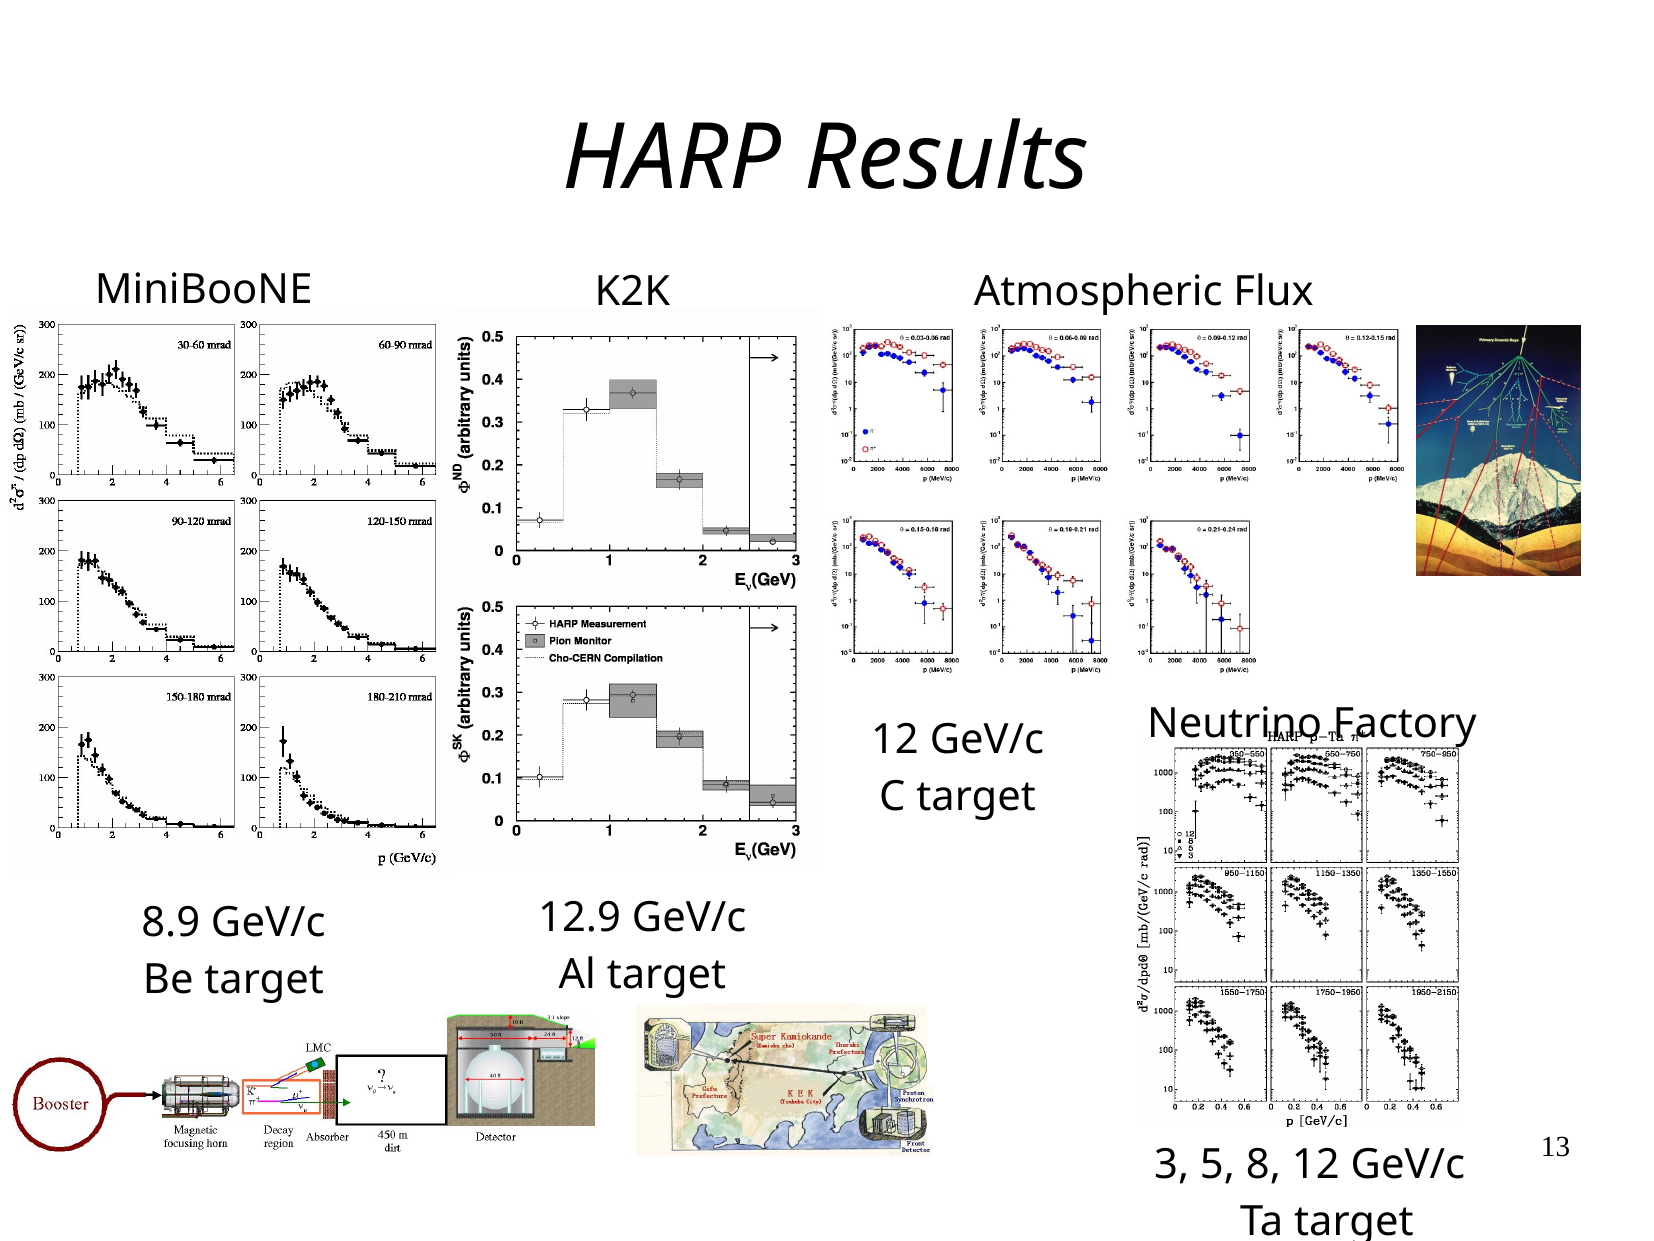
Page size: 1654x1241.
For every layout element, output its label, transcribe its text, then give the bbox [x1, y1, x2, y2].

text_box MiniBooNE [80, 251, 338, 308]
picture [1137, 751, 1459, 1127]
text_box Neutrino Factory [1132, 685, 1506, 751]
picture [7, 307, 1581, 878]
picture [12, 1011, 596, 1153]
text_box Atmospheric Flux [958, 253, 1312, 319]
text_box 12 GeV/c C target [849, 701, 1066, 817]
picture [636, 1003, 934, 1157]
text_box K2K [579, 253, 709, 319]
text_box 3, 5, 8, 12 GeV/c Ta target [1139, 1126, 1515, 1241]
text_box 8.9 GeV/c Be target [42, 884, 424, 1000]
text_box 12.9 GeV/c Al target [489, 879, 796, 994]
title HARP Results [82, 56, 1571, 250]
